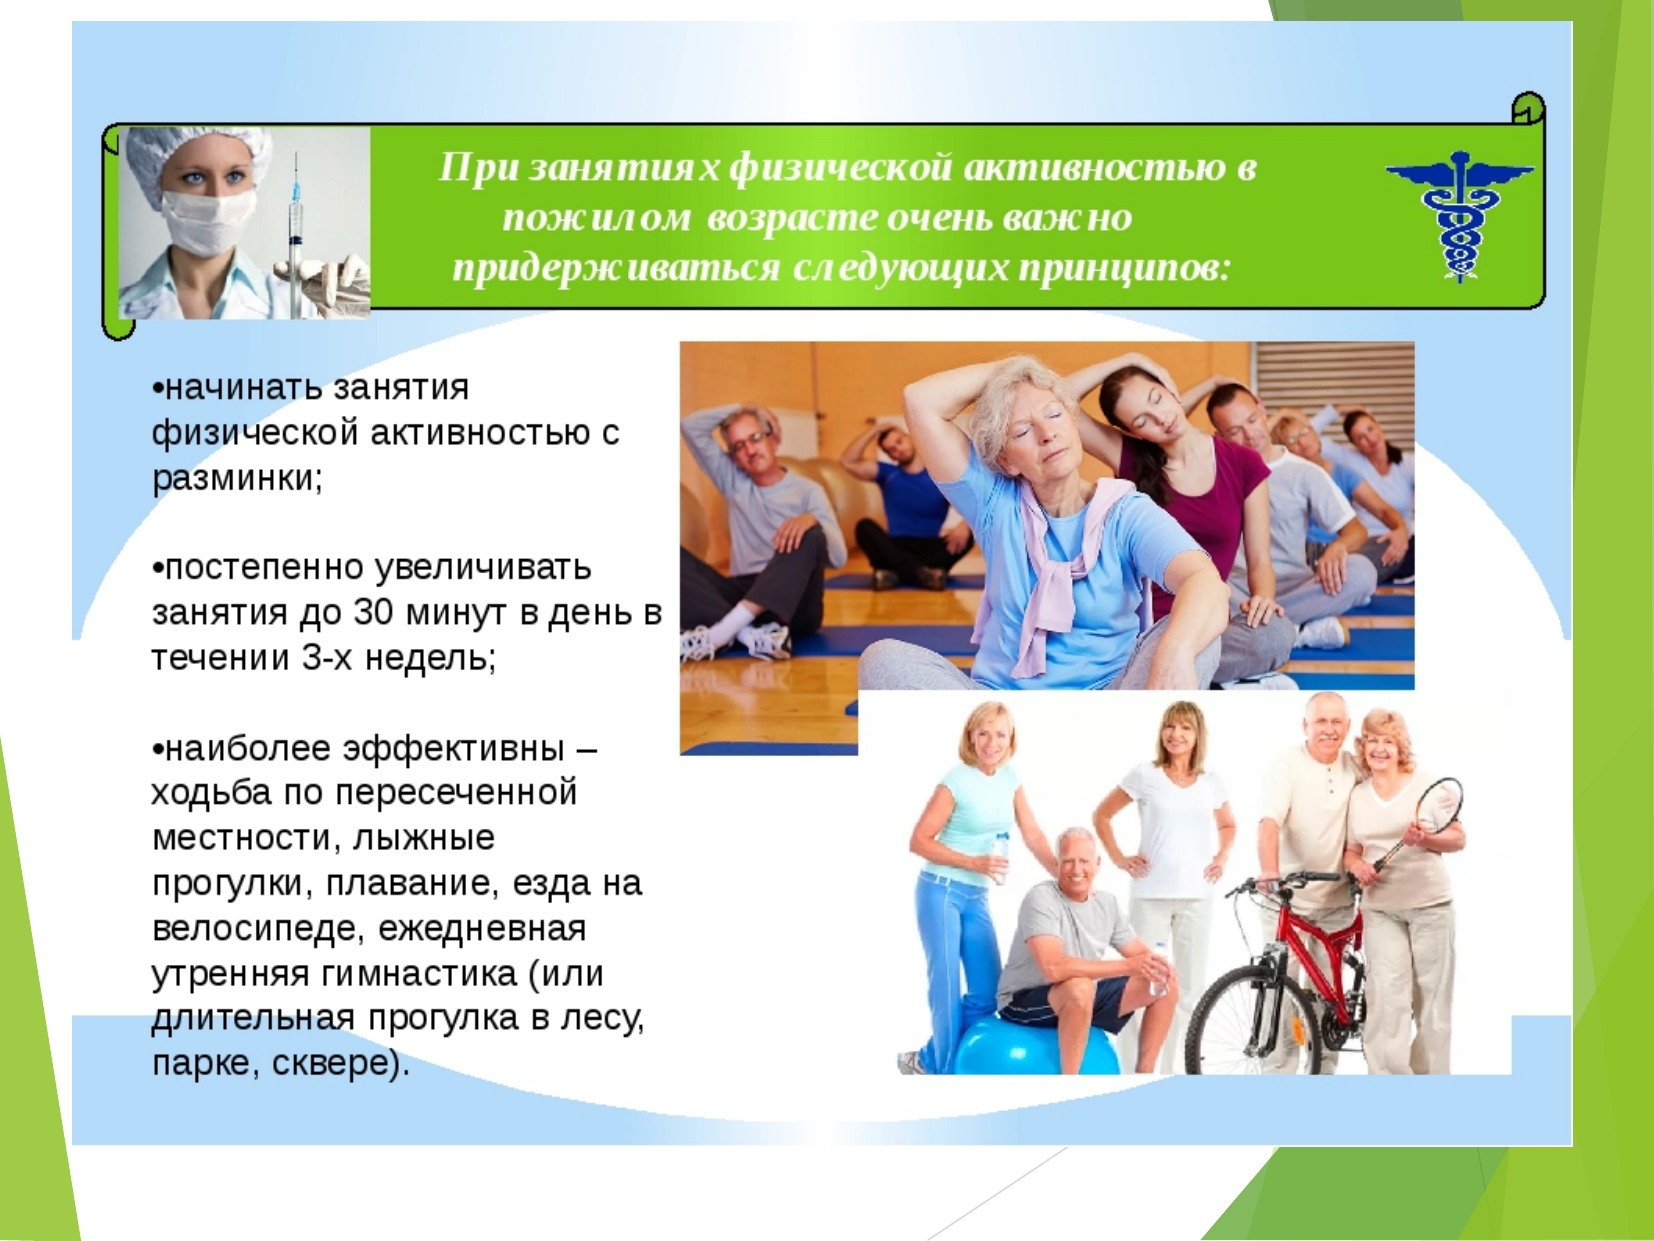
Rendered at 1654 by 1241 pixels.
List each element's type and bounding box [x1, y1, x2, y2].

picture [72, 21, 1573, 1147]
